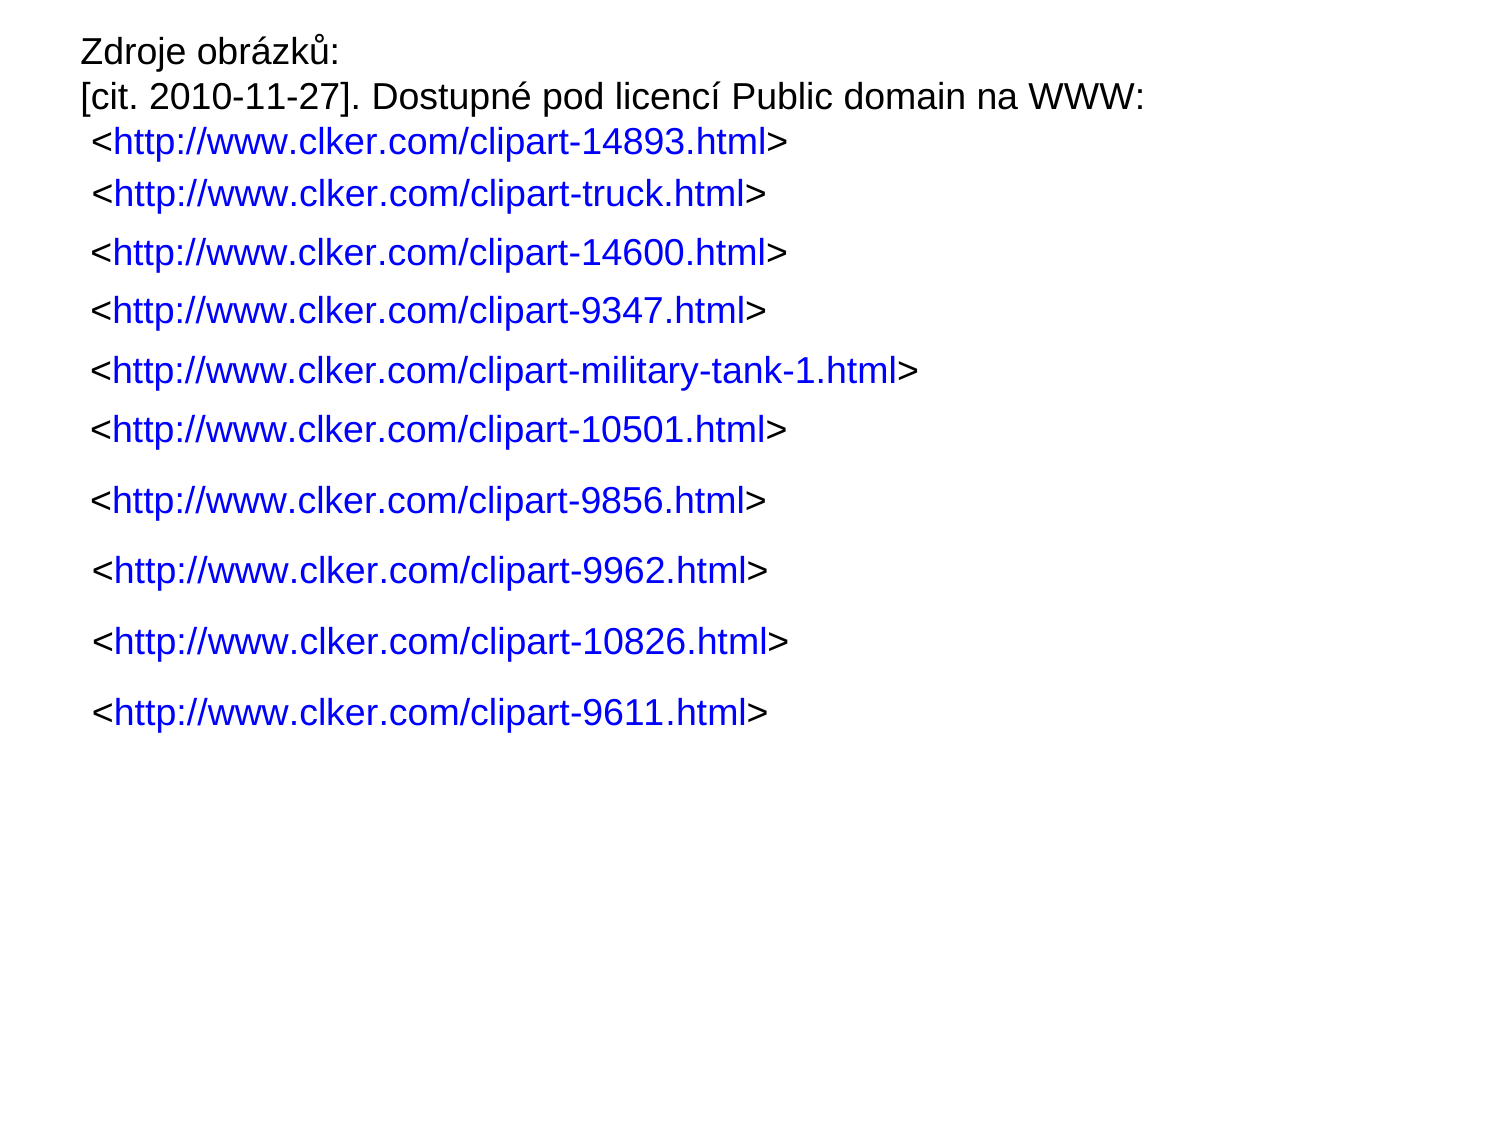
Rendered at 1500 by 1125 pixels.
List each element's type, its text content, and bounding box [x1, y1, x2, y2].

text_box <http://www.clker.com/clipart-military-tank-1.html> [64, 337, 1223, 397]
text_box <http://www.clker.com/clipart-10826.html> [77, 609, 805, 715]
text_box <http://www.clker.com/clipart-9611.html> [77, 680, 784, 832]
text_box Zdroje obrázků: [cit. 2010-11-27]. Dostupné pod licencí Public domain na WWW: <http://www.clker.com/clipart-14893.html> [65, 18, 1161, 170]
text_box <http://www.clker.com/clipart-9856.html> [64, 467, 857, 574]
text_box <http://www.clker.com/clipart-10501.html> [64, 397, 1412, 503]
text_box <http://www.clker.com/clipart-truck.html> [76, 170, 793, 222]
text_box <http://www.clker.com/clipart-9962.html> [77, 538, 784, 609]
text_box <http://www.clker.com/clipart-9347.html> [65, 278, 793, 340]
text_box <http://www.clker.com/clipart-14600.html> [65, 219, 814, 281]
